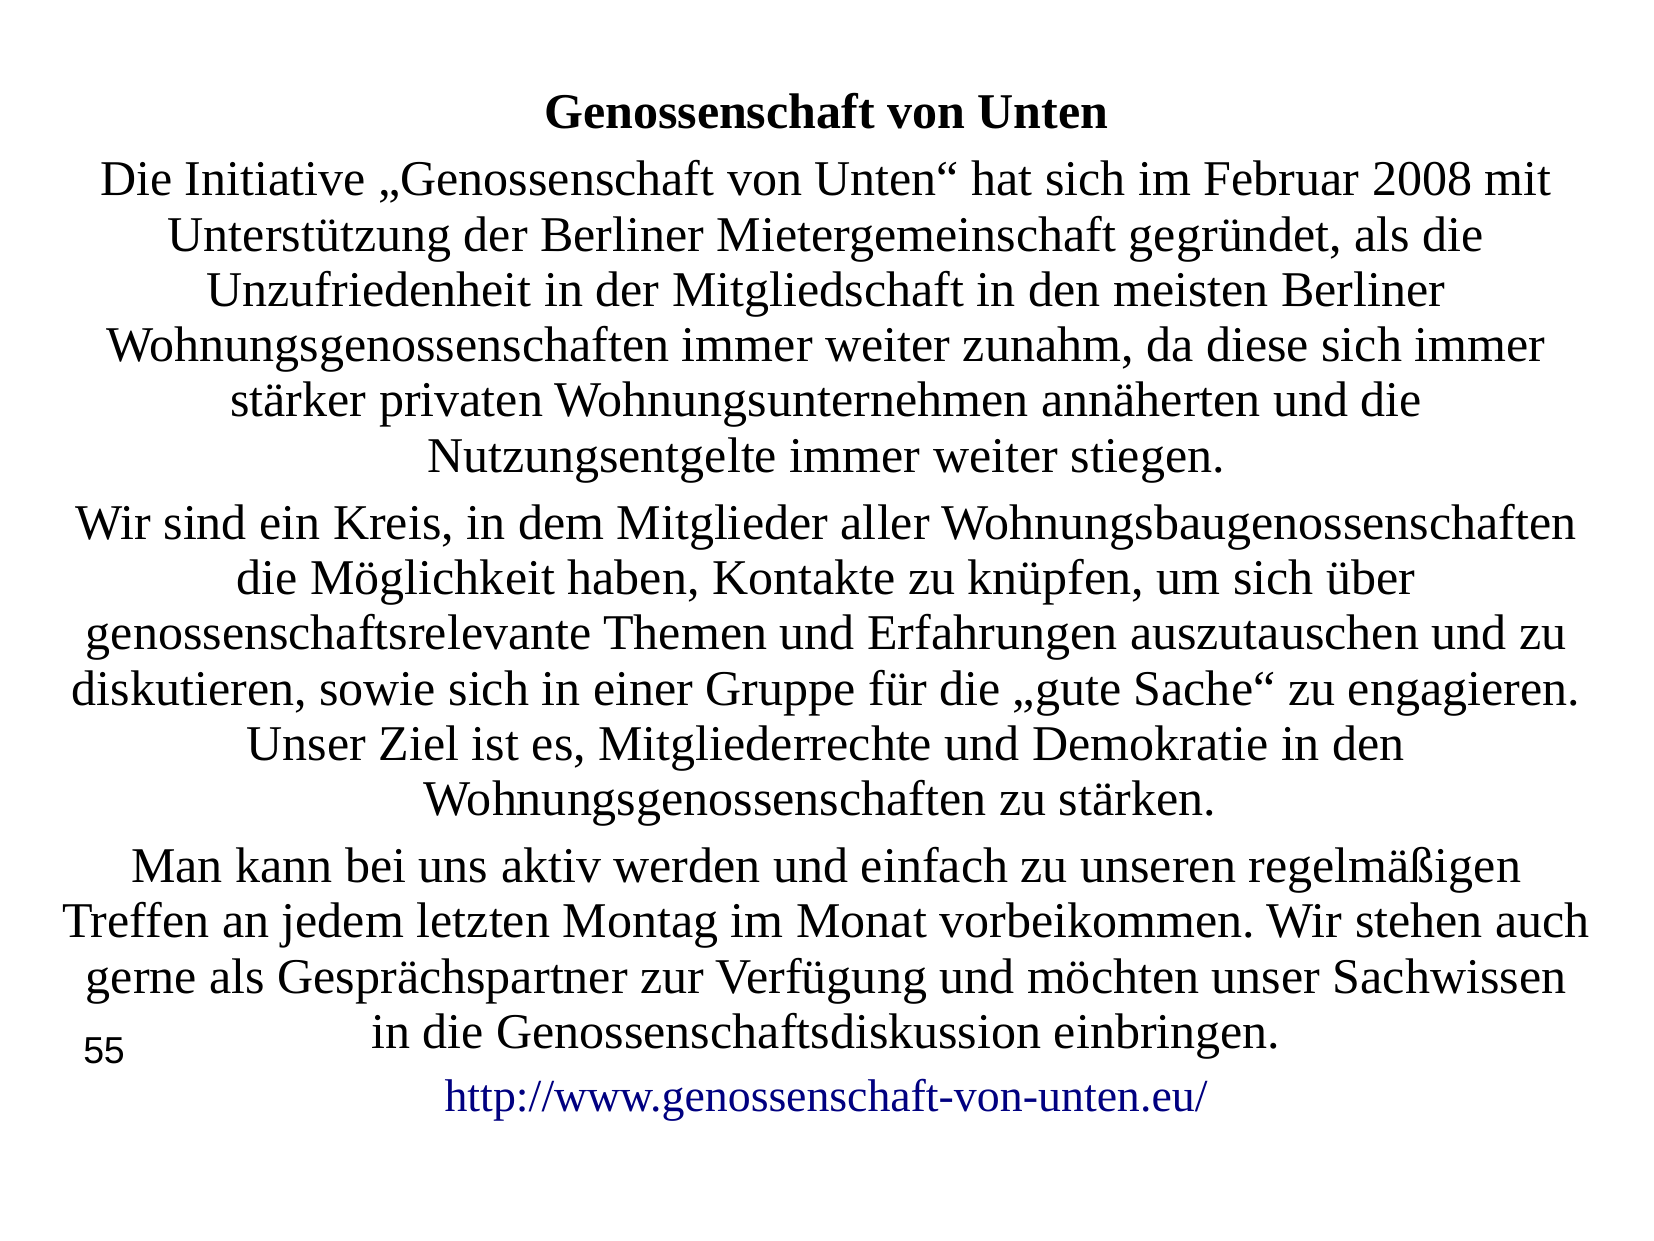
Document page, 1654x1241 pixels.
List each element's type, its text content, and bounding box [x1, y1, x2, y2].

text_box <Nummer> [68, 1022, 286, 1093]
text_box Genossenschaft von Unten Die Initiative „Genossenschaft von Unten“ hat sich im Februar 2008 mit Unterstützung der Berliner Mietergemeinschaft gegründet, als die Unzufriedenheit in der Mitgliedschaft in den meisten Berliner Wohnungsgenossenschaften immer weiter zunahm, da diese sich immer stärker privaten Wohnungsunternehmen annäherten und die Nutzungsentgelte immer weiter stiegen. Wir sind ein Kreis, in dem Mitglieder aller Wohnungsbaugenossenschaften die Möglichkeit haben, Kontakte zu knüpfen, um sich über genossenschaftsrelevante Themen und Erfahrungen auszutauschen und zu diskutieren, sowie sich in einer Gruppe für die „gute Sache“ zu engagieren. Unser Ziel ist es, Mitgliederrechte und Demokratie in den Wohnungsgenossenschaften zu stärken. Man kann bei uns aktiv werden und einfach zu unseren regelmäßigen Treffen an jedem letzten Montag im Monat vorbeikommen. Wir stehen auch gerne als Gesprächspartner zur Verfügung und möchten unser Sachwissen in die Genossenschaftsdiskussion einbringen. http://www.genossenschaft-von-unten.eu/ [47, 76, 1607, 1130]
